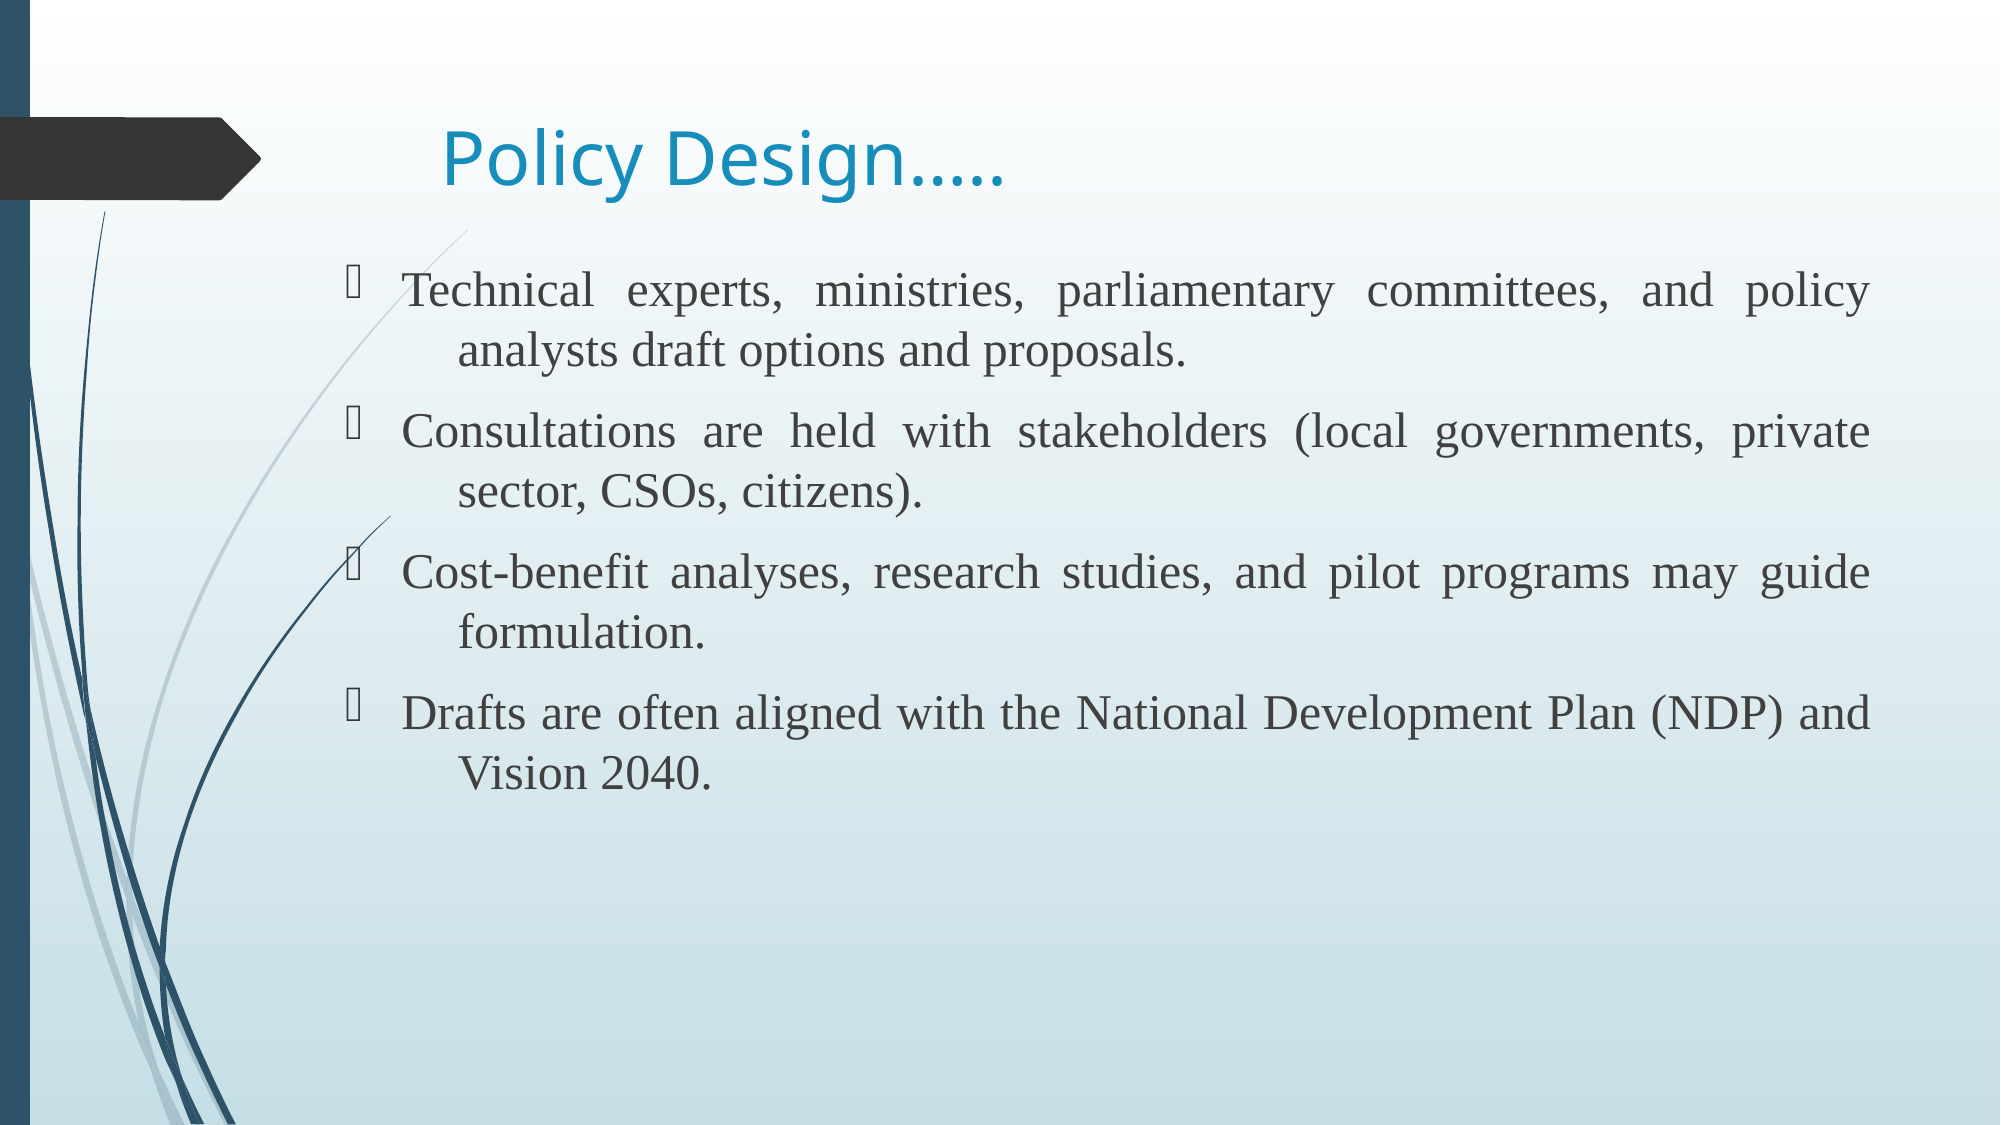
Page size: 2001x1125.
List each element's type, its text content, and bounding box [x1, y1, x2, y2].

title Policy Design….. [425, 102, 1888, 249]
list Technical experts, ministries, parliamentary committees, and policy analysts draft options and proposals. Consultations are held with stakeholders (local governments, private sector, CSOs, citizens). Cost-benefit analyses, research studies, and pilot programs may guide formulation. Drafts are often aligned with the National Development Plan (NDP) and Vision 2040. [330, 249, 1888, 1088]
